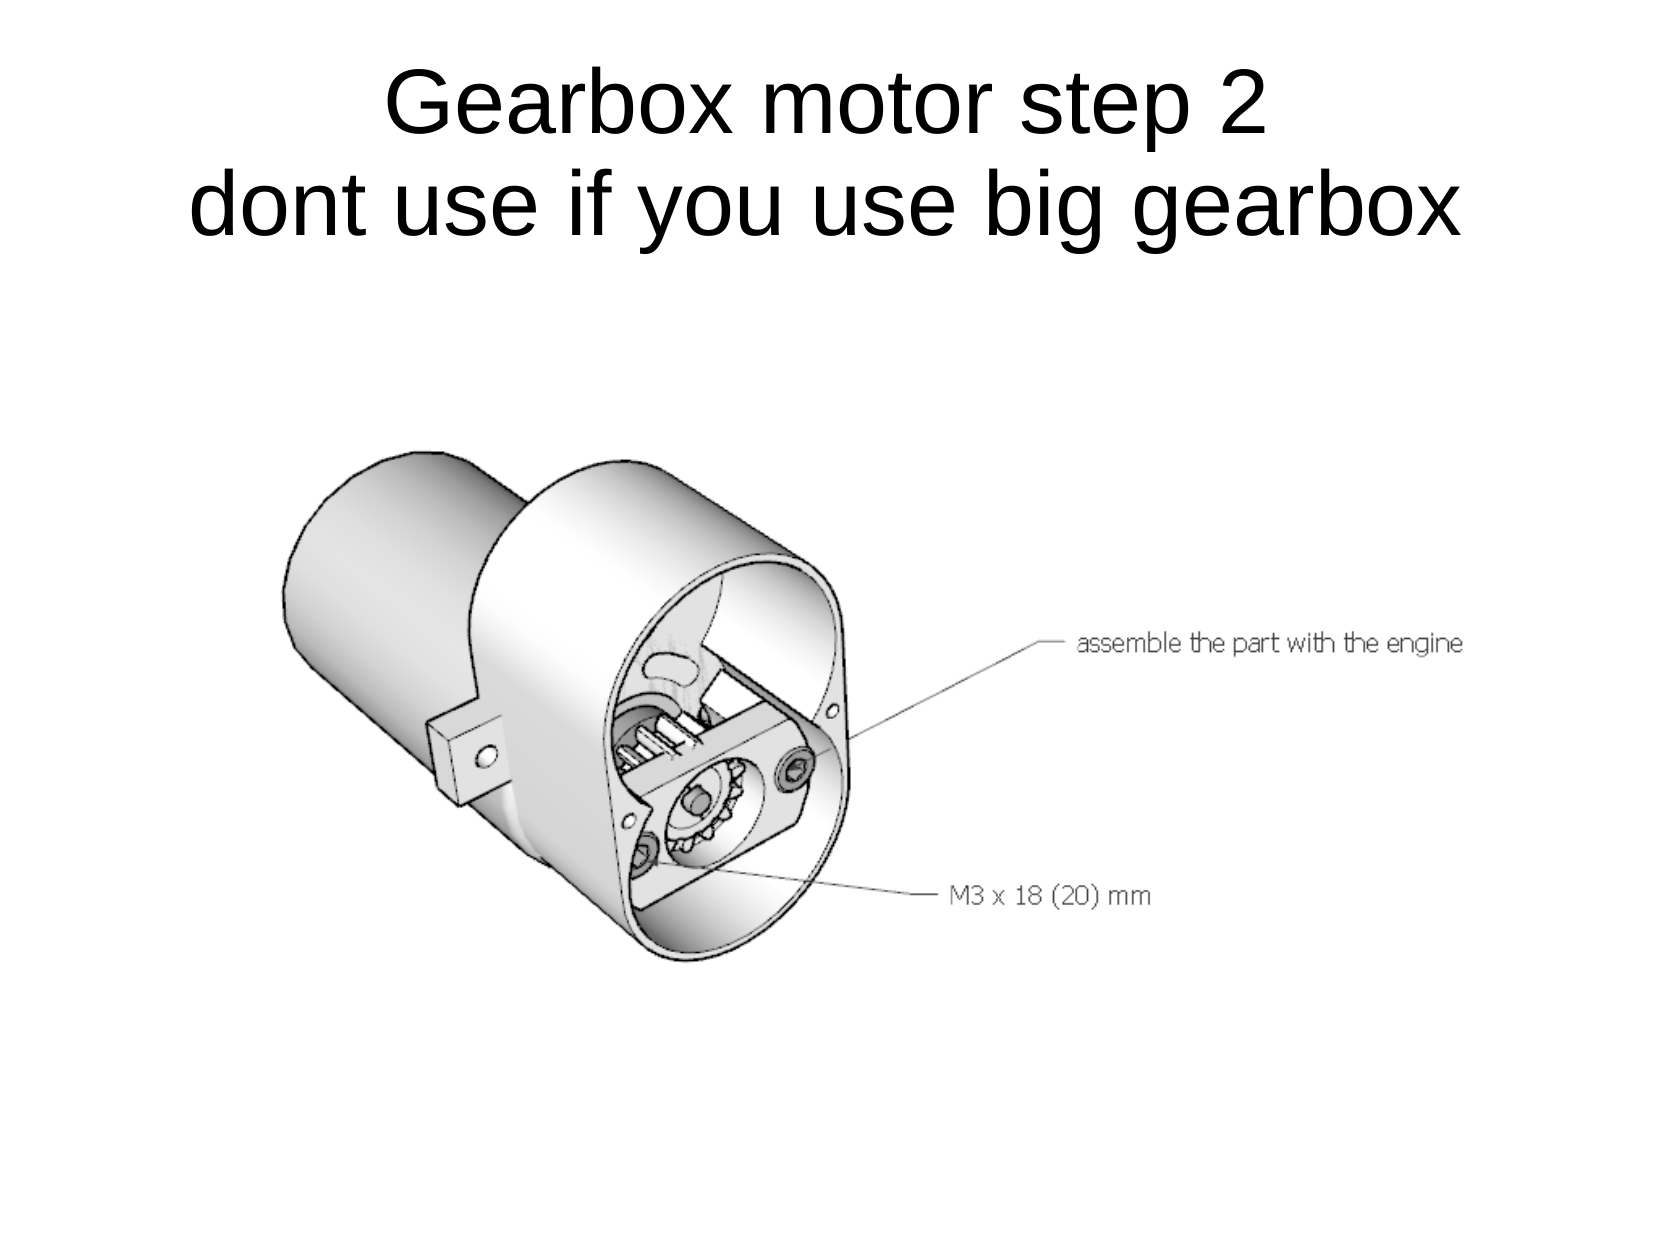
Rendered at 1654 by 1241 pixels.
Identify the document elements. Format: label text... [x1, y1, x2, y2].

title Gearbox motor step 2 dont use if you use big gearbox [82, 49, 1571, 257]
picture [121, 290, 1532, 1109]
